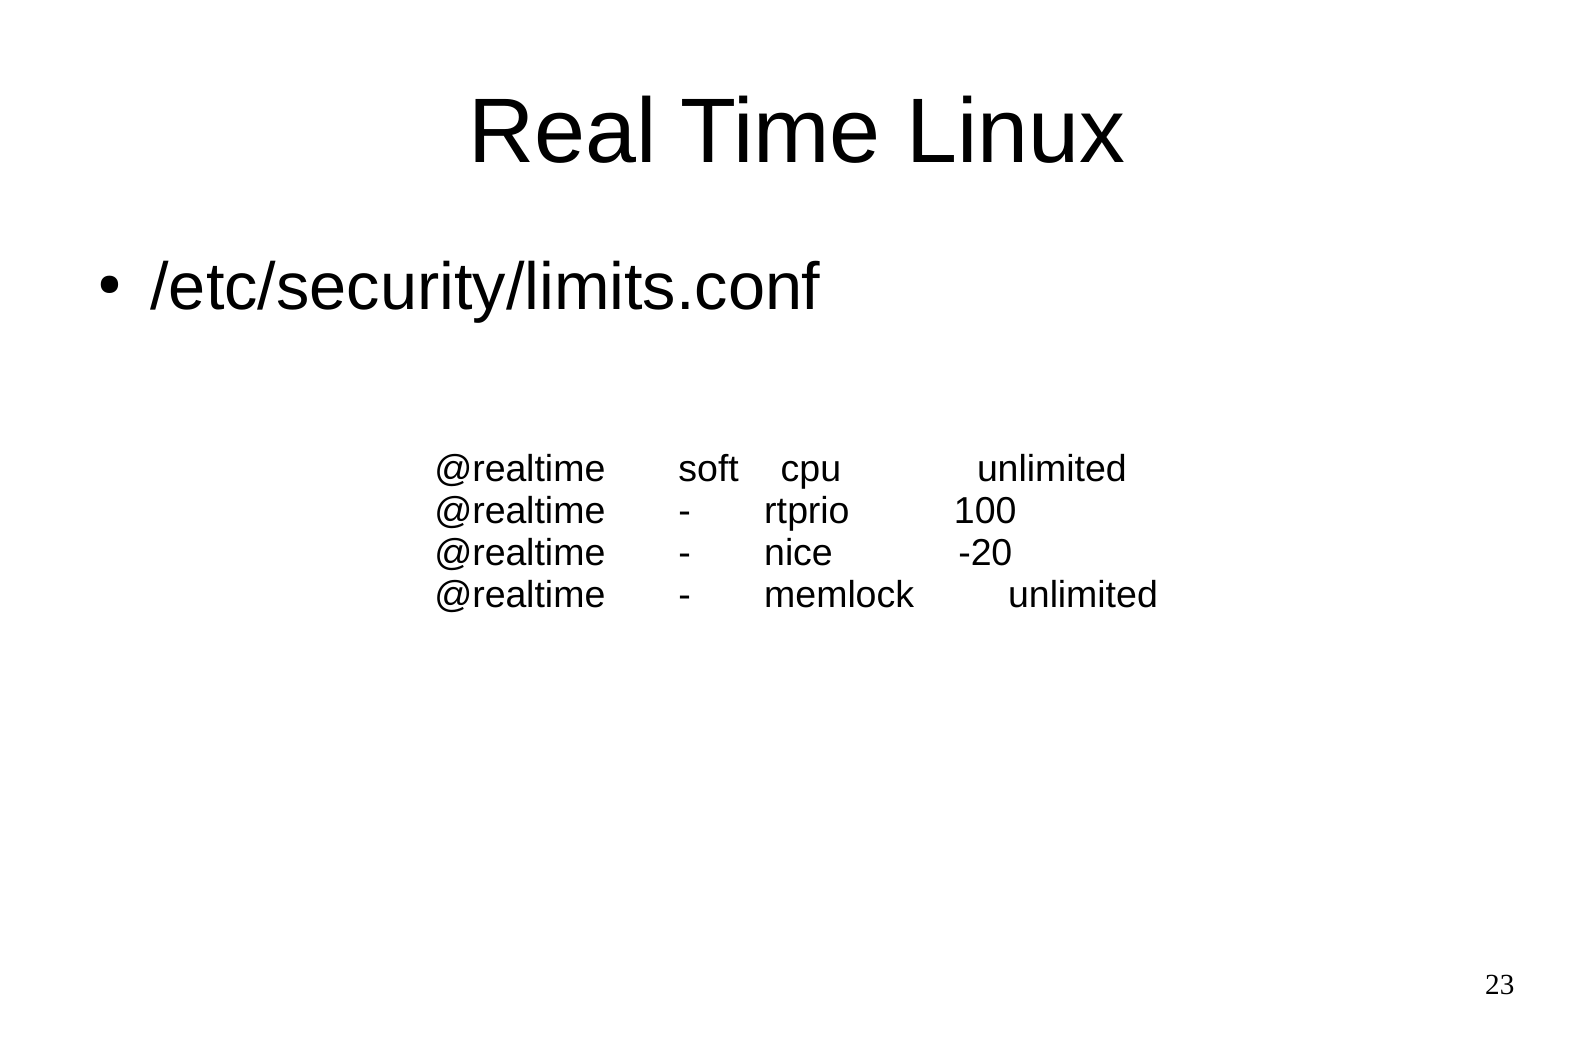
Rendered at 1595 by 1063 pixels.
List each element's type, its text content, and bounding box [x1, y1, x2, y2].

list /etc/security/limits.conf [79, 248, 1515, 936]
text_box @realtime soft cpu unlimited @realtime - rtprio 100 @realtime - nice -20 @realtime - memlock unlimited [419, 440, 1175, 623]
title Real Time Linux [79, 49, 1515, 213]
